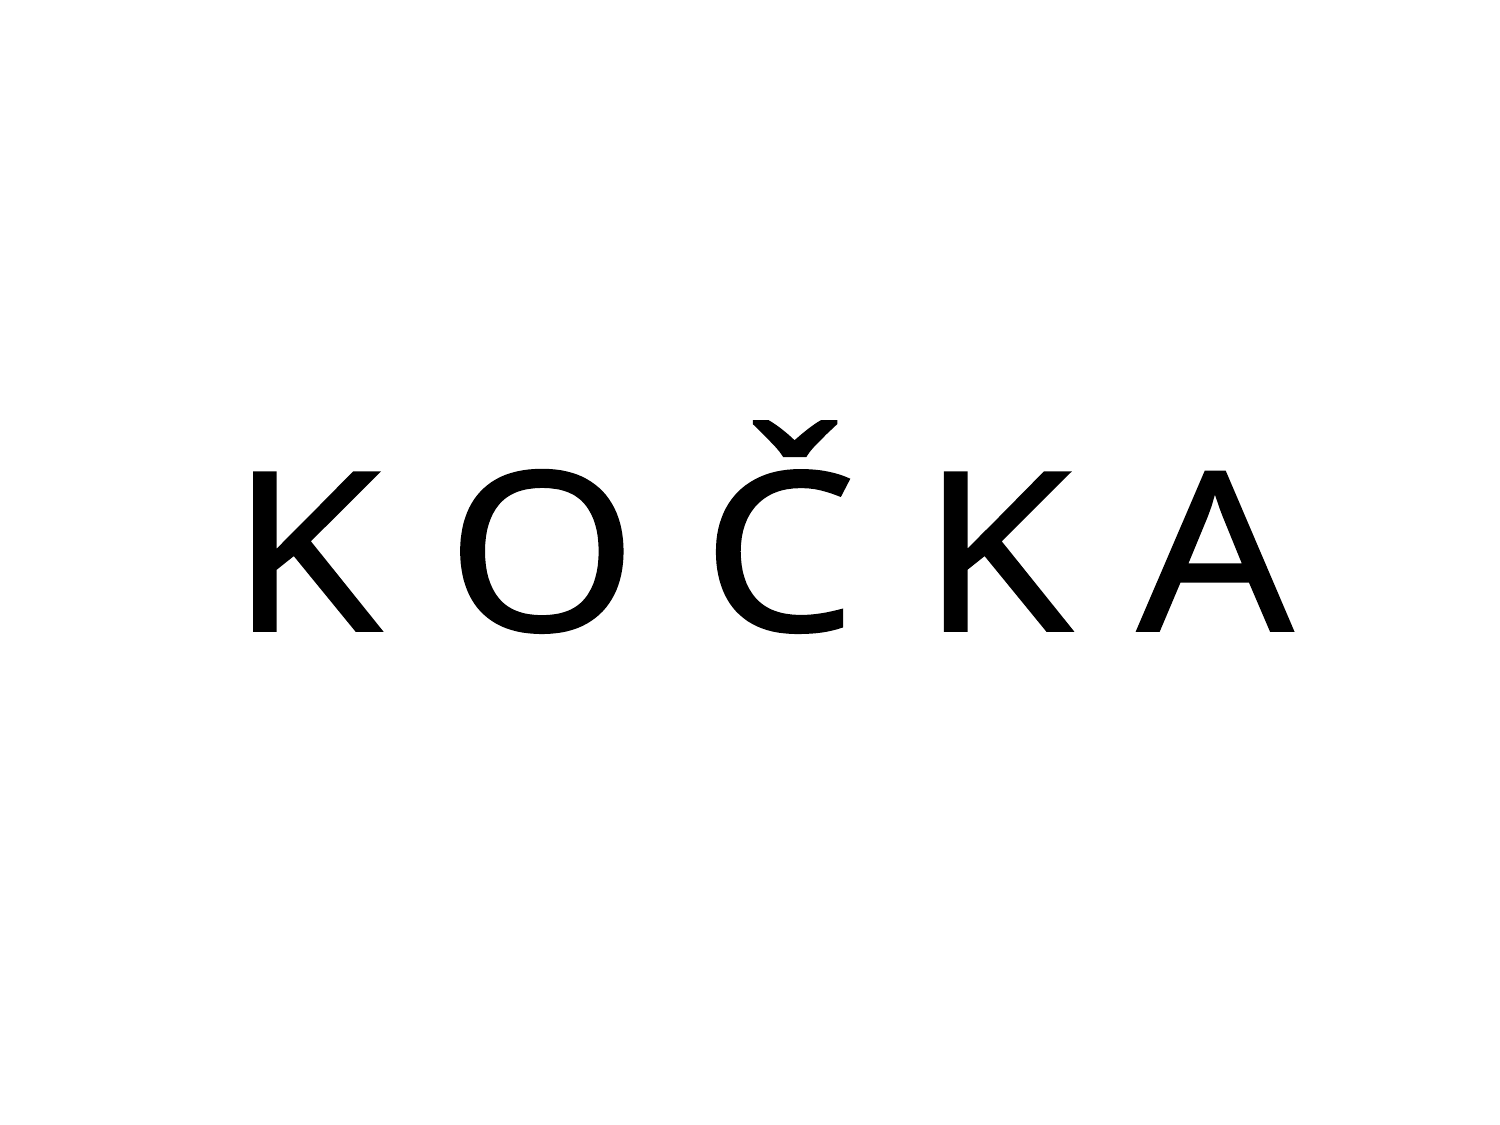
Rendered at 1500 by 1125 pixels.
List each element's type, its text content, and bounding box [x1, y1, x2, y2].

text_box K O Č K A [253, 472, 383, 632]
text_box K O Č K A [1136, 471, 1294, 632]
text_box K O Č K A [753, 420, 837, 457]
text_box K O Č K A [944, 472, 1073, 632]
text_box K O Č K A [460, 469, 623, 634]
text_box K O Č K A [716, 469, 850, 634]
